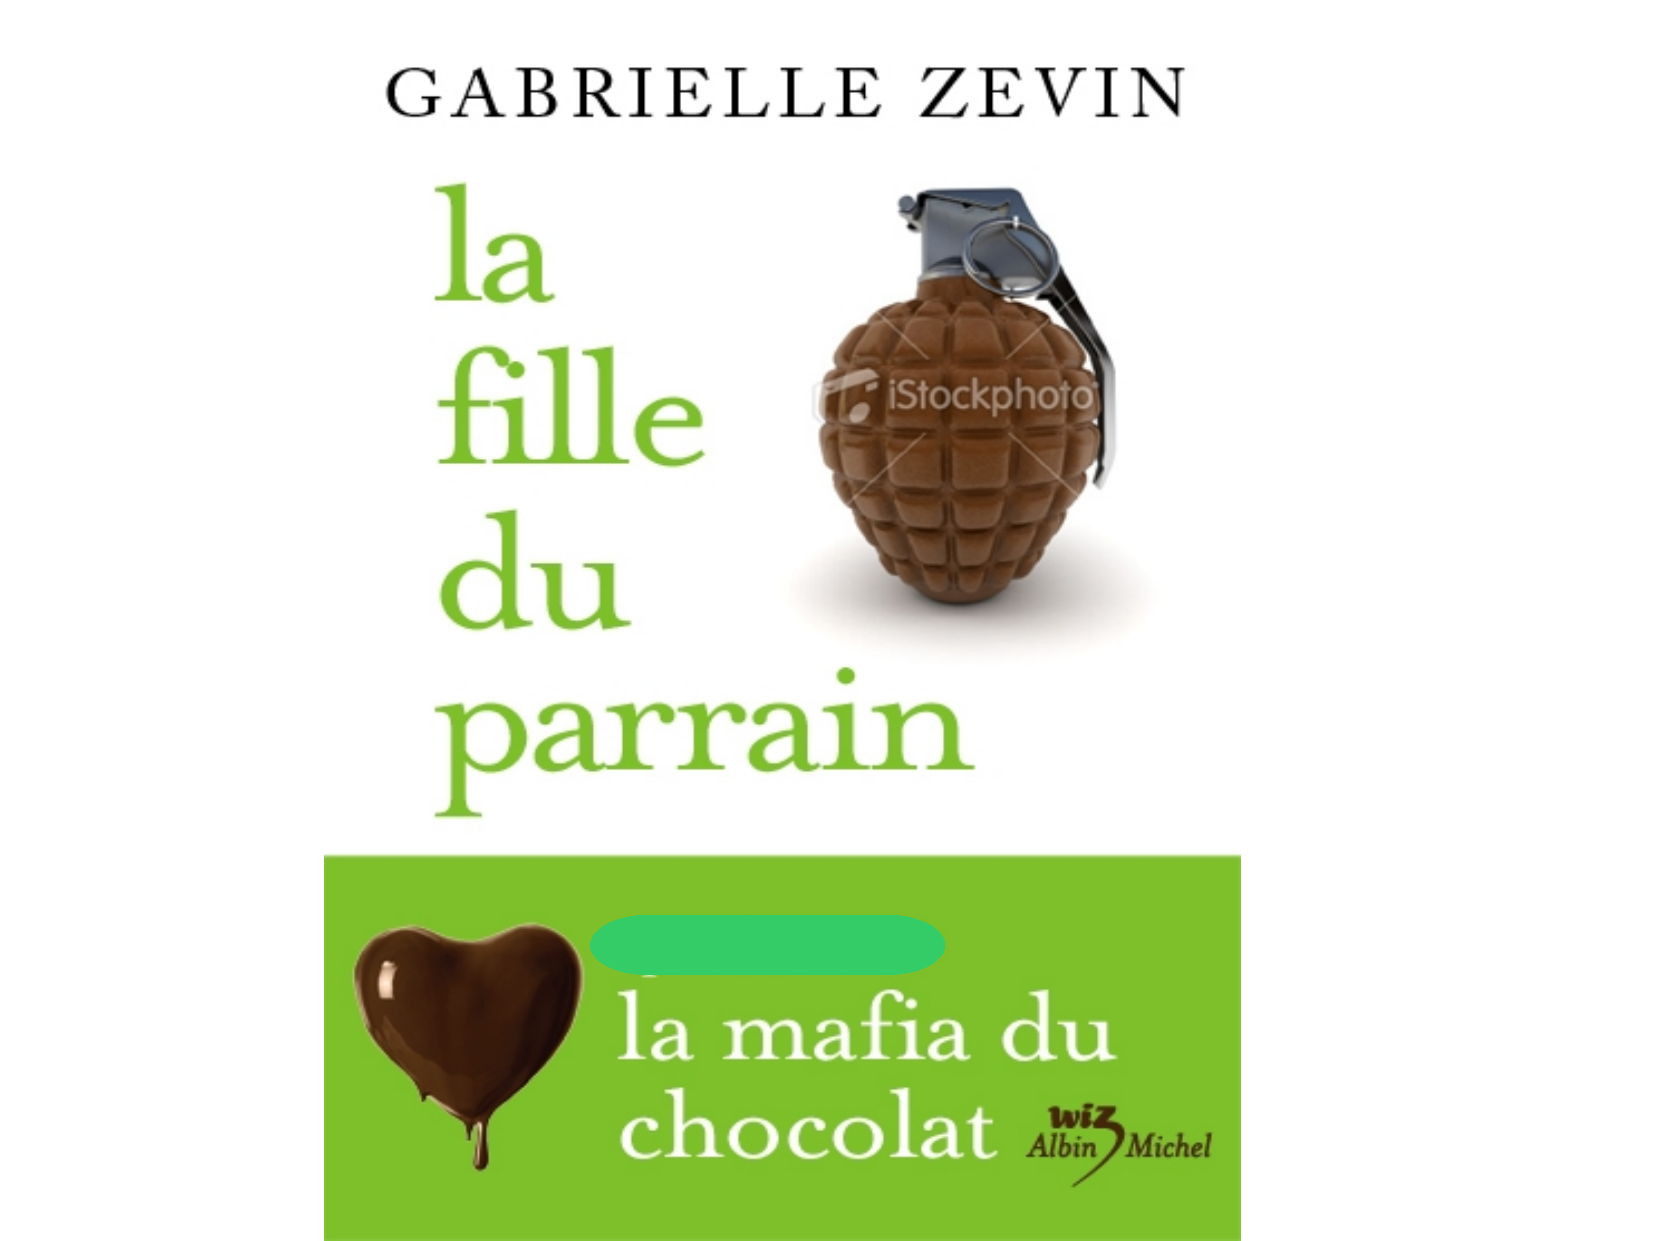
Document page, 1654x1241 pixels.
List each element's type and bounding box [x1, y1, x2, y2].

picture [324, 0, 1241, 1241]
text_box [590, 915, 945, 975]
